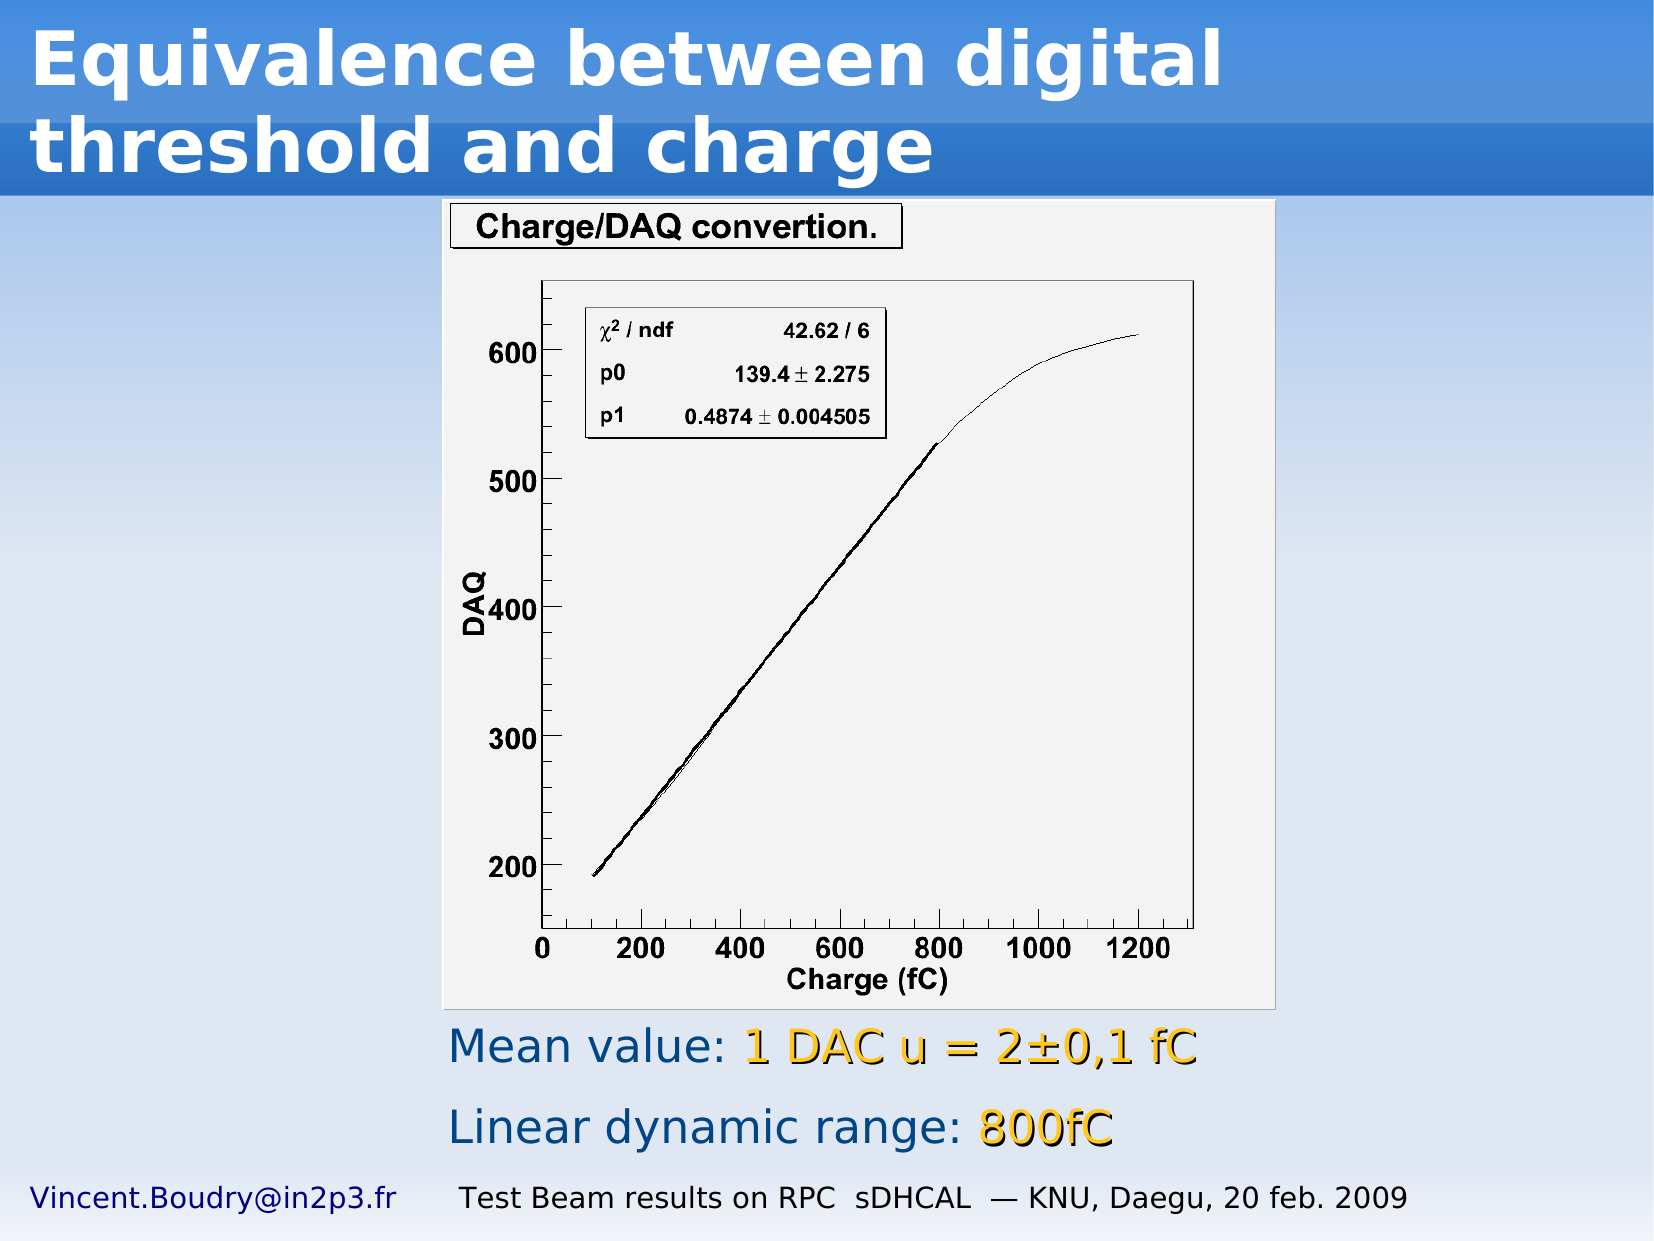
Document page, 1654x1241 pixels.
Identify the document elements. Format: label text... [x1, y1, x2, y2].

text_box Mean value: 1 DAC u = 2±0,1 fC Linear dynamic range: 800fC [432, 1011, 1343, 1163]
title Equivalence between digital threshold and charge [29, 7, 1654, 200]
picture [0, 0, 1654, 1241]
